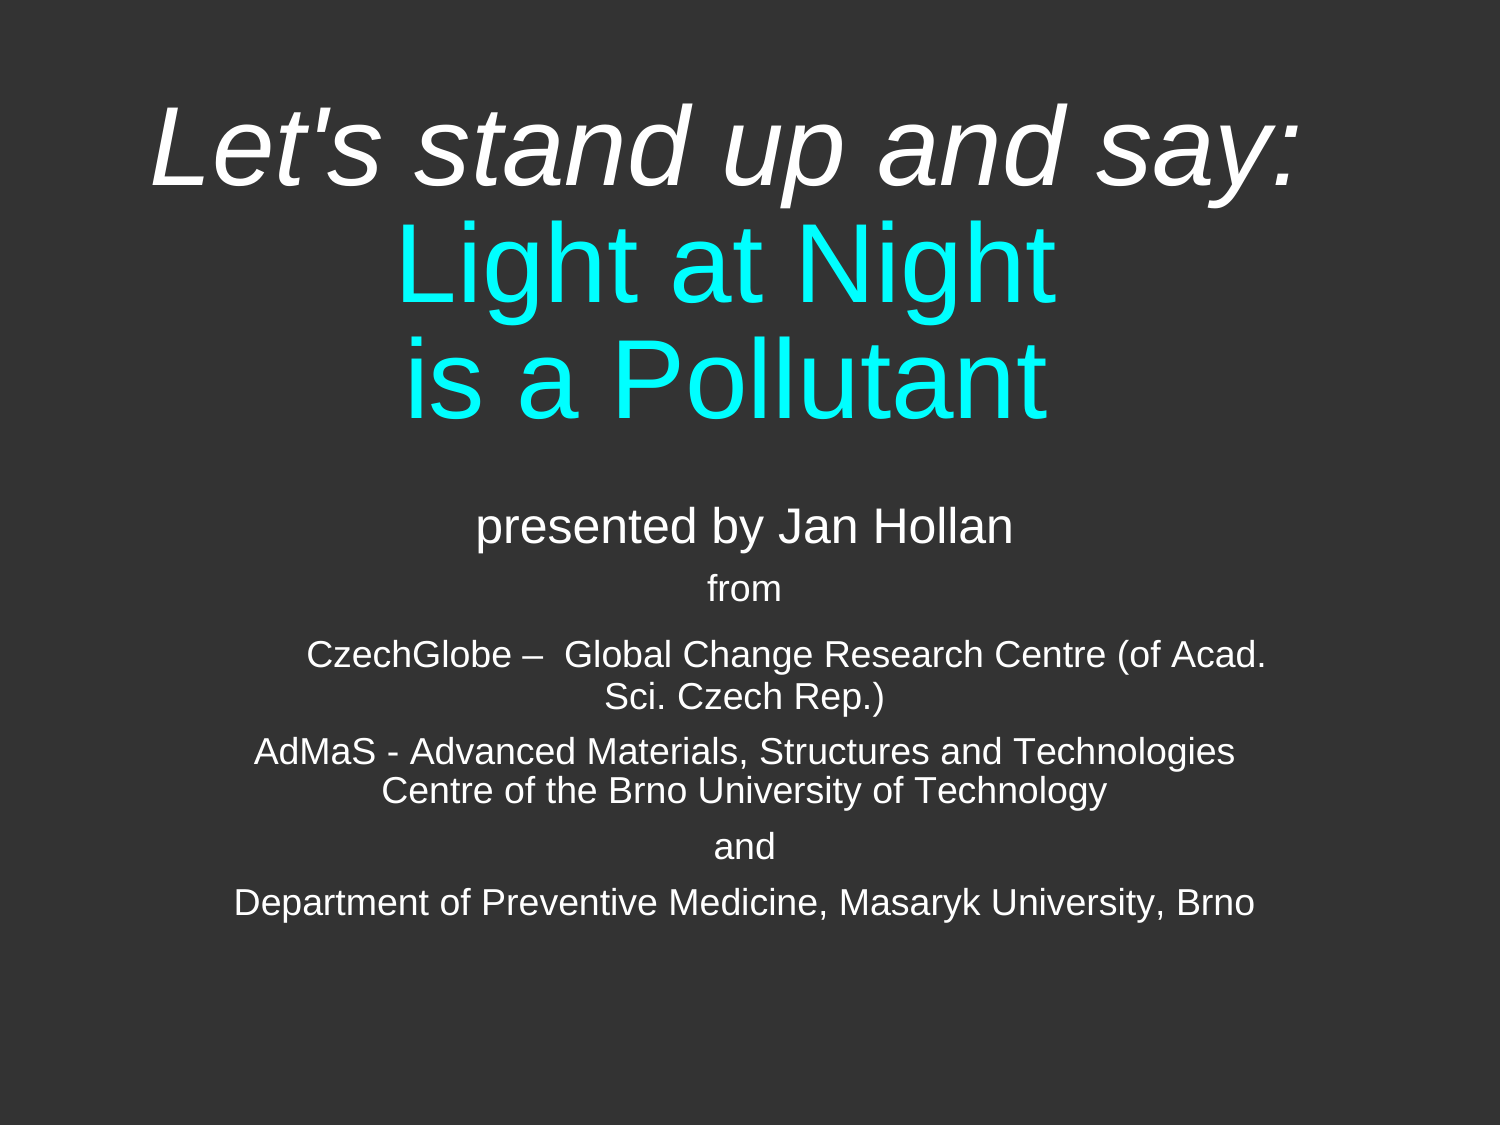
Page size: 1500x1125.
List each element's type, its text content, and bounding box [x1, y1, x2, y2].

subtitle presented by Jan Hollan from CzechGlobe – Global Change Research Centre (of Acad. Sci. Czech Rep.) AdMaS - Advanced Materials, Structures and Technologies Centre of the Brno University of Technology and Department of Preventive Medicine, Masaryk University, Brno [219, 501, 1270, 928]
title Let's stand up and say: Light at Night is a Pollutant [88, 87, 1364, 550]
